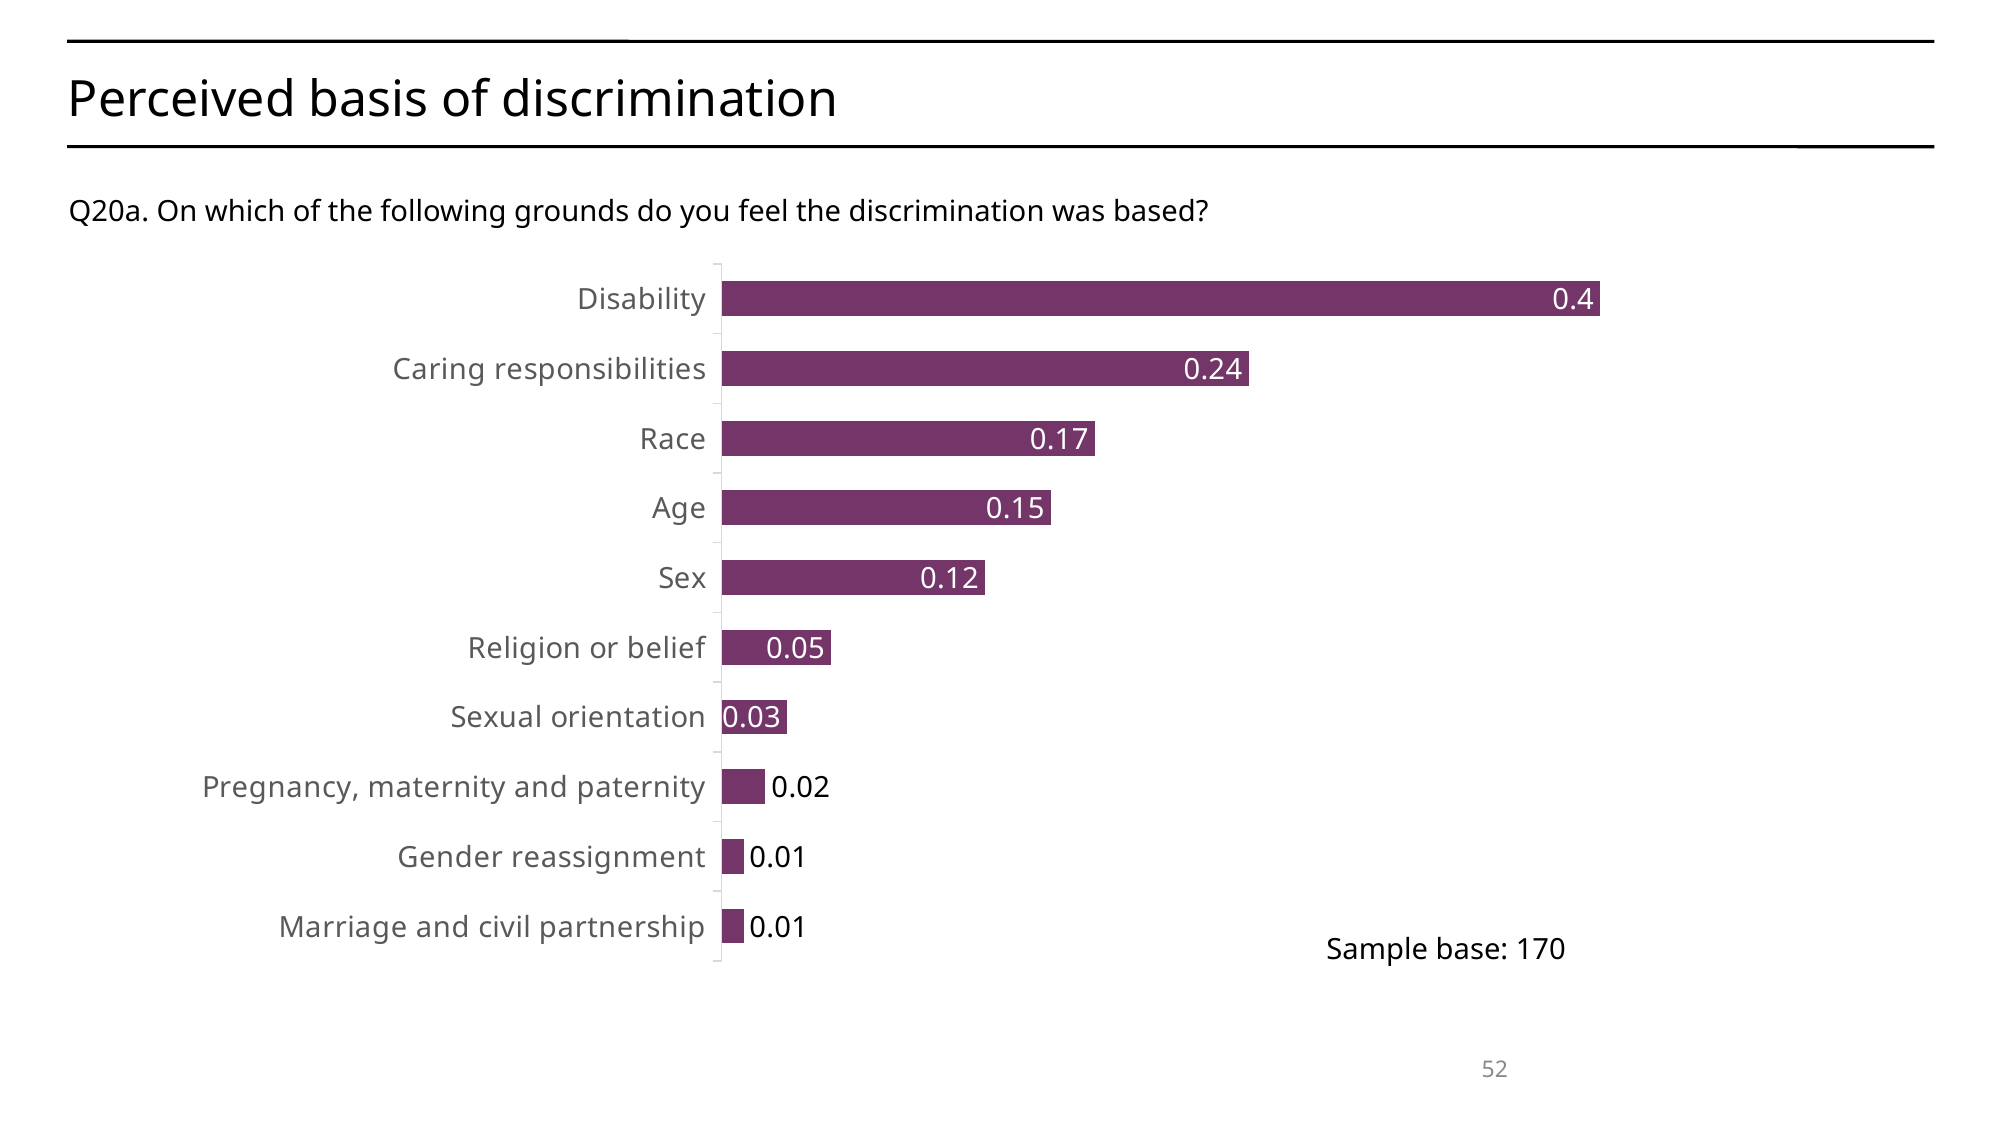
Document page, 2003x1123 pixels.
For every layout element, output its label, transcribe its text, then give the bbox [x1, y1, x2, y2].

text_box Sample base: 170 [1311, 922, 1598, 974]
title Perceived basis of discrimination [67, 48, 1936, 136]
text_box 52 [1466, 1039, 1934, 1100]
chart [170, 249, 1742, 976]
text_box Q20a. On which of the following grounds do you feel the discrimination was based? [69, 184, 1902, 227]
